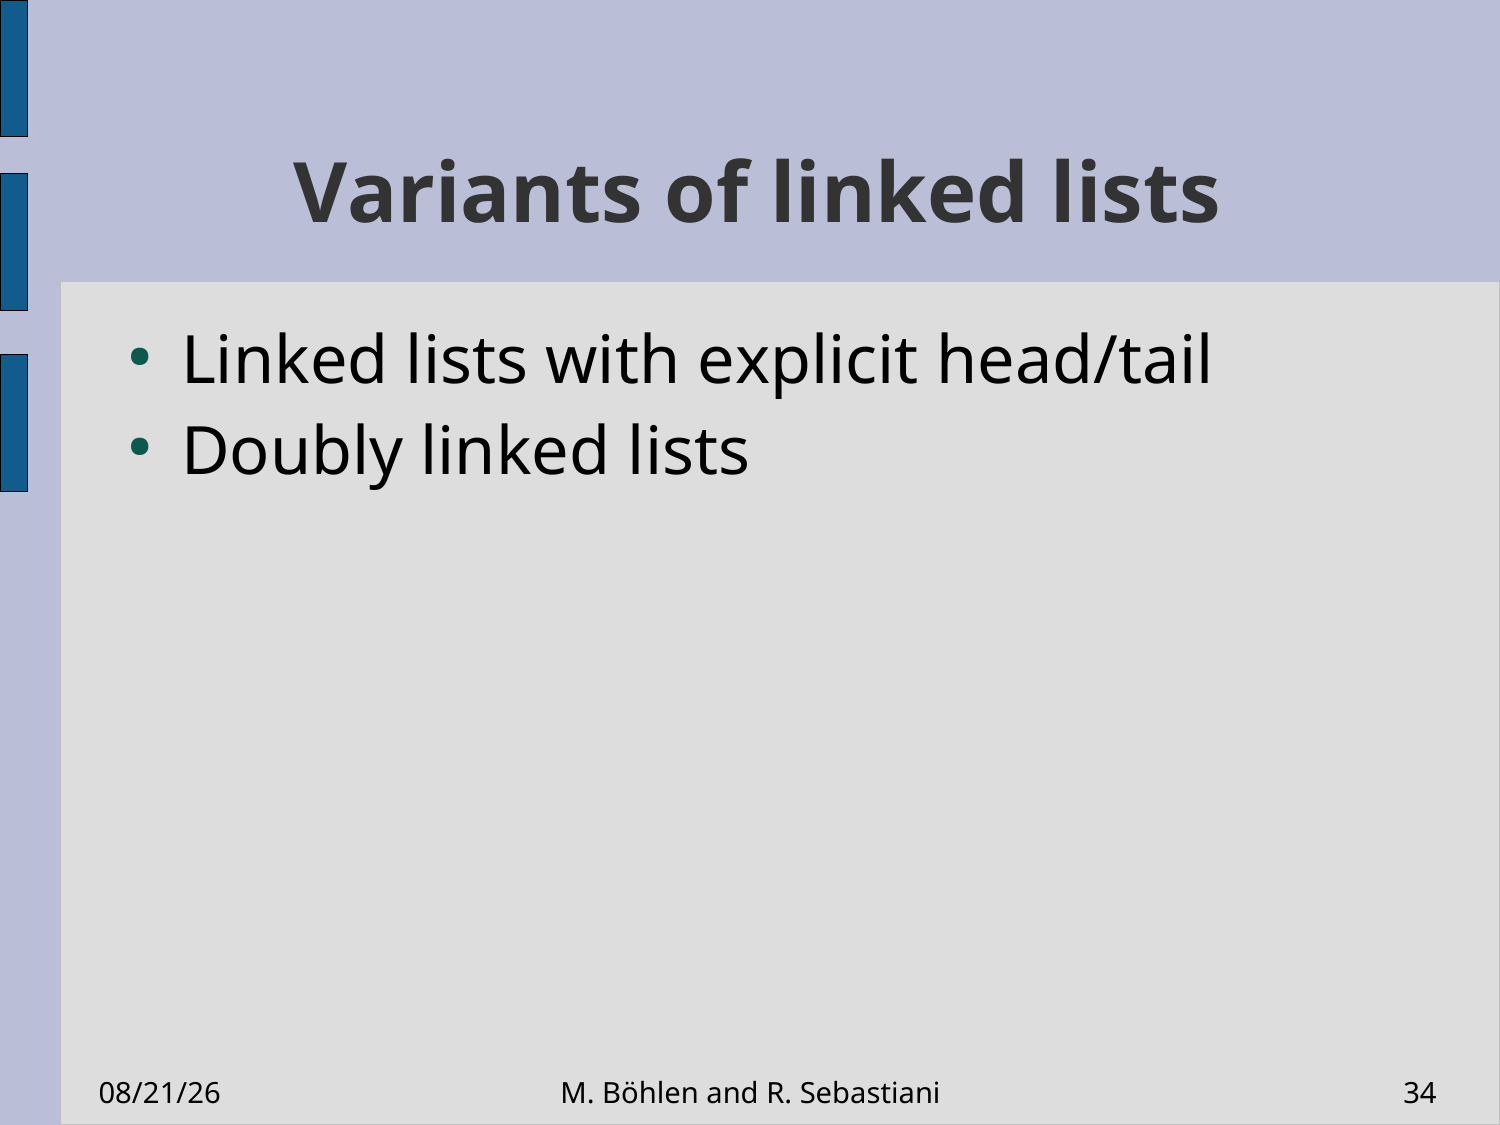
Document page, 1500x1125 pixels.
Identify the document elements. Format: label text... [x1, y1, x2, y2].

list Linked lists with explicit head/tail Doubly linked lists [110, 312, 1392, 1022]
title Variants of linked lists [117, 96, 1399, 285]
